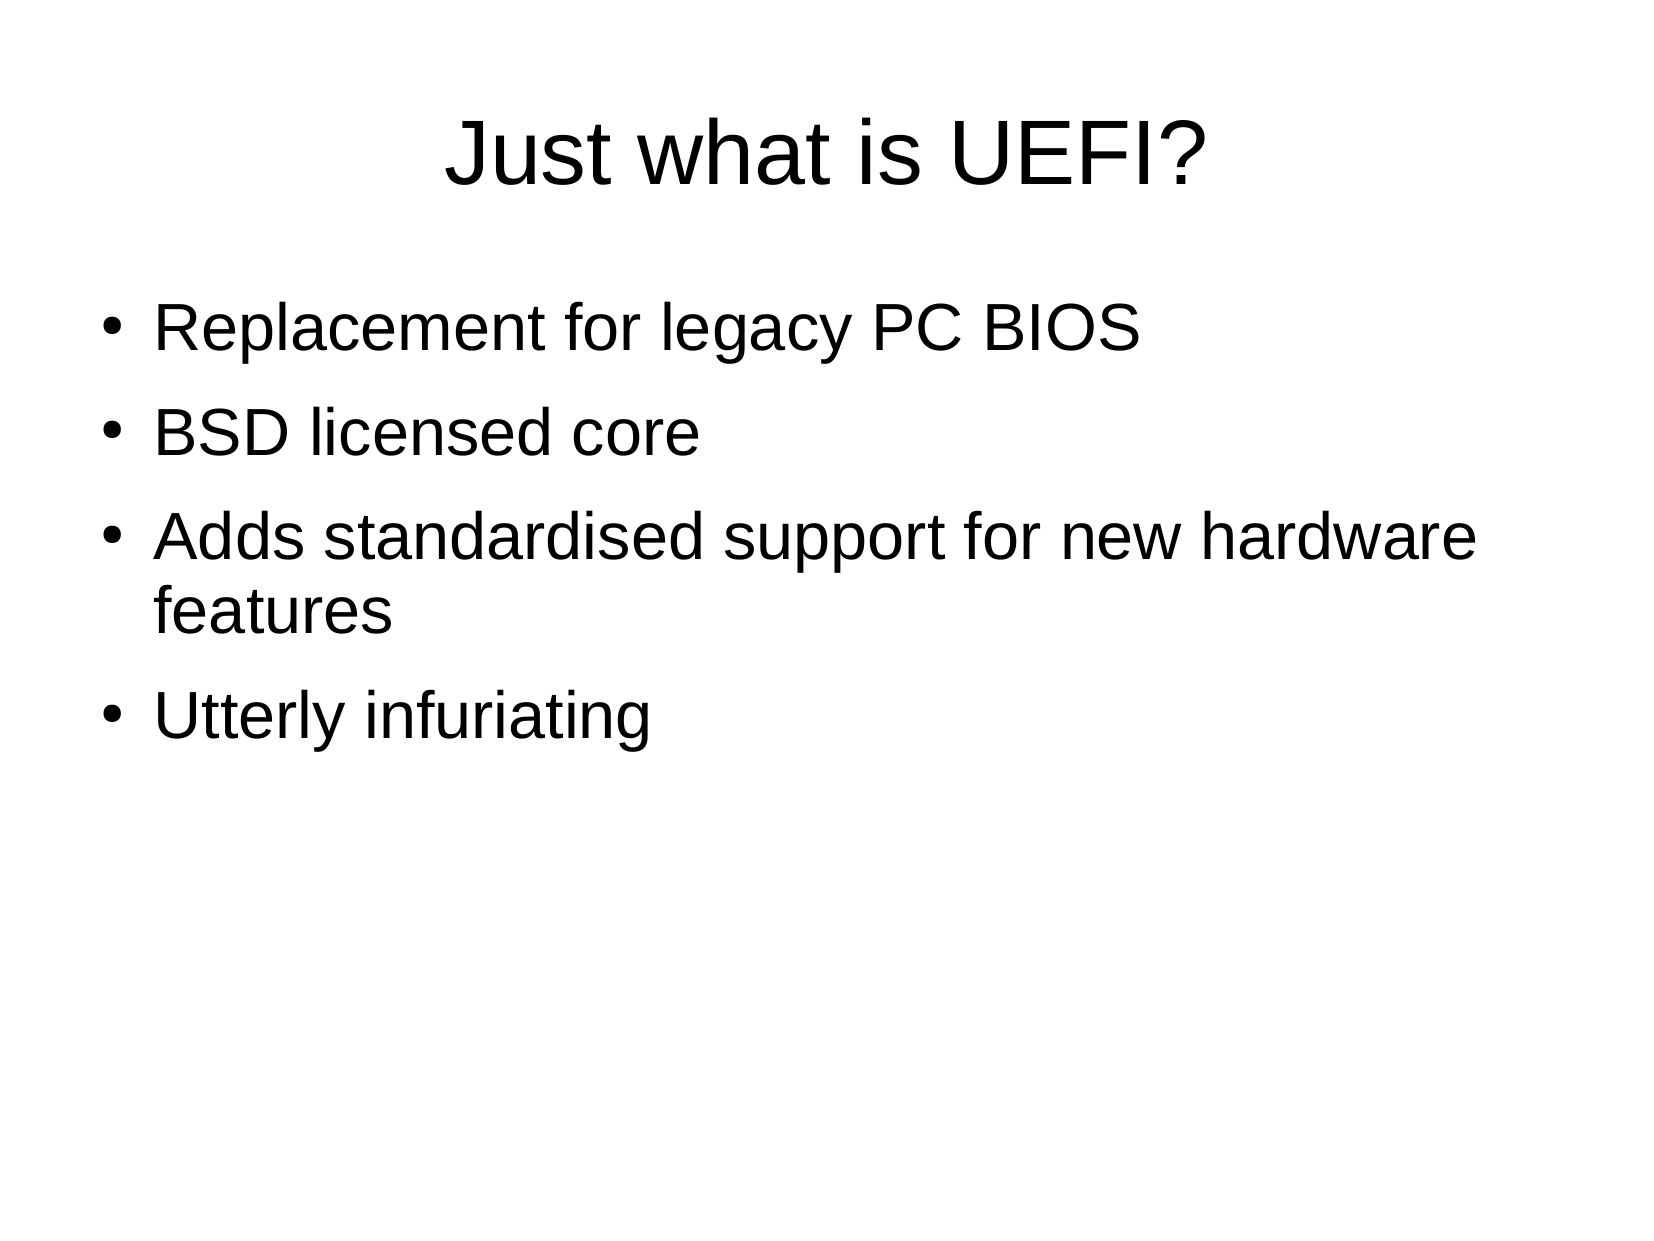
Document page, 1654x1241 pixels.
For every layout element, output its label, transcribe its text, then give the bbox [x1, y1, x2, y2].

list Replacement for legacy PC BIOS BSD licensed core Adds standardised support for new hardware features Utterly infuriating [82, 290, 1571, 1109]
title Just what is UEFI? [82, 49, 1571, 257]
